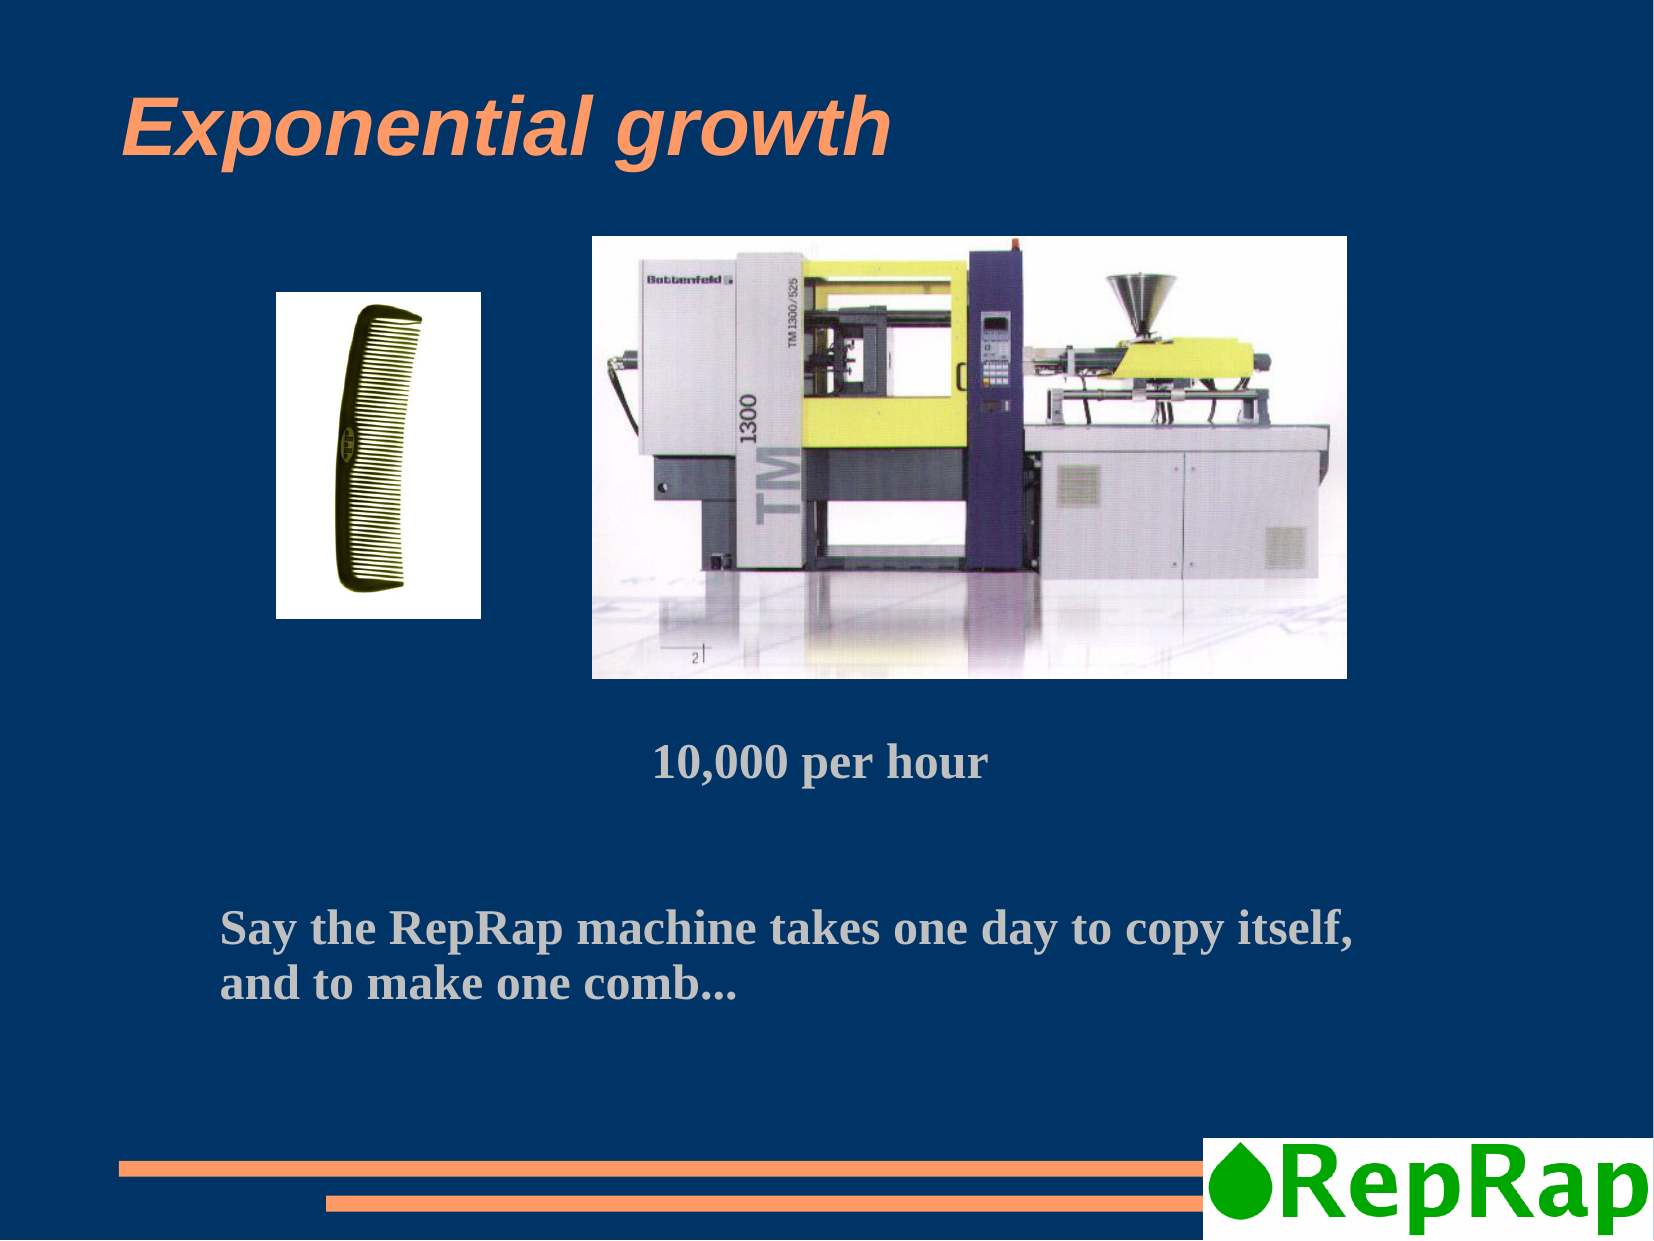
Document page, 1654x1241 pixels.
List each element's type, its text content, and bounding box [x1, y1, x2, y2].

picture [276, 292, 481, 619]
picture [592, 236, 1347, 679]
title Exponential growth [121, 23, 1534, 231]
picture [1203, 1138, 1654, 1241]
text_box 10,000 per hour Say the RepRap machine takes one day to copy itself, and to make one comb... [219, 734, 1421, 1111]
